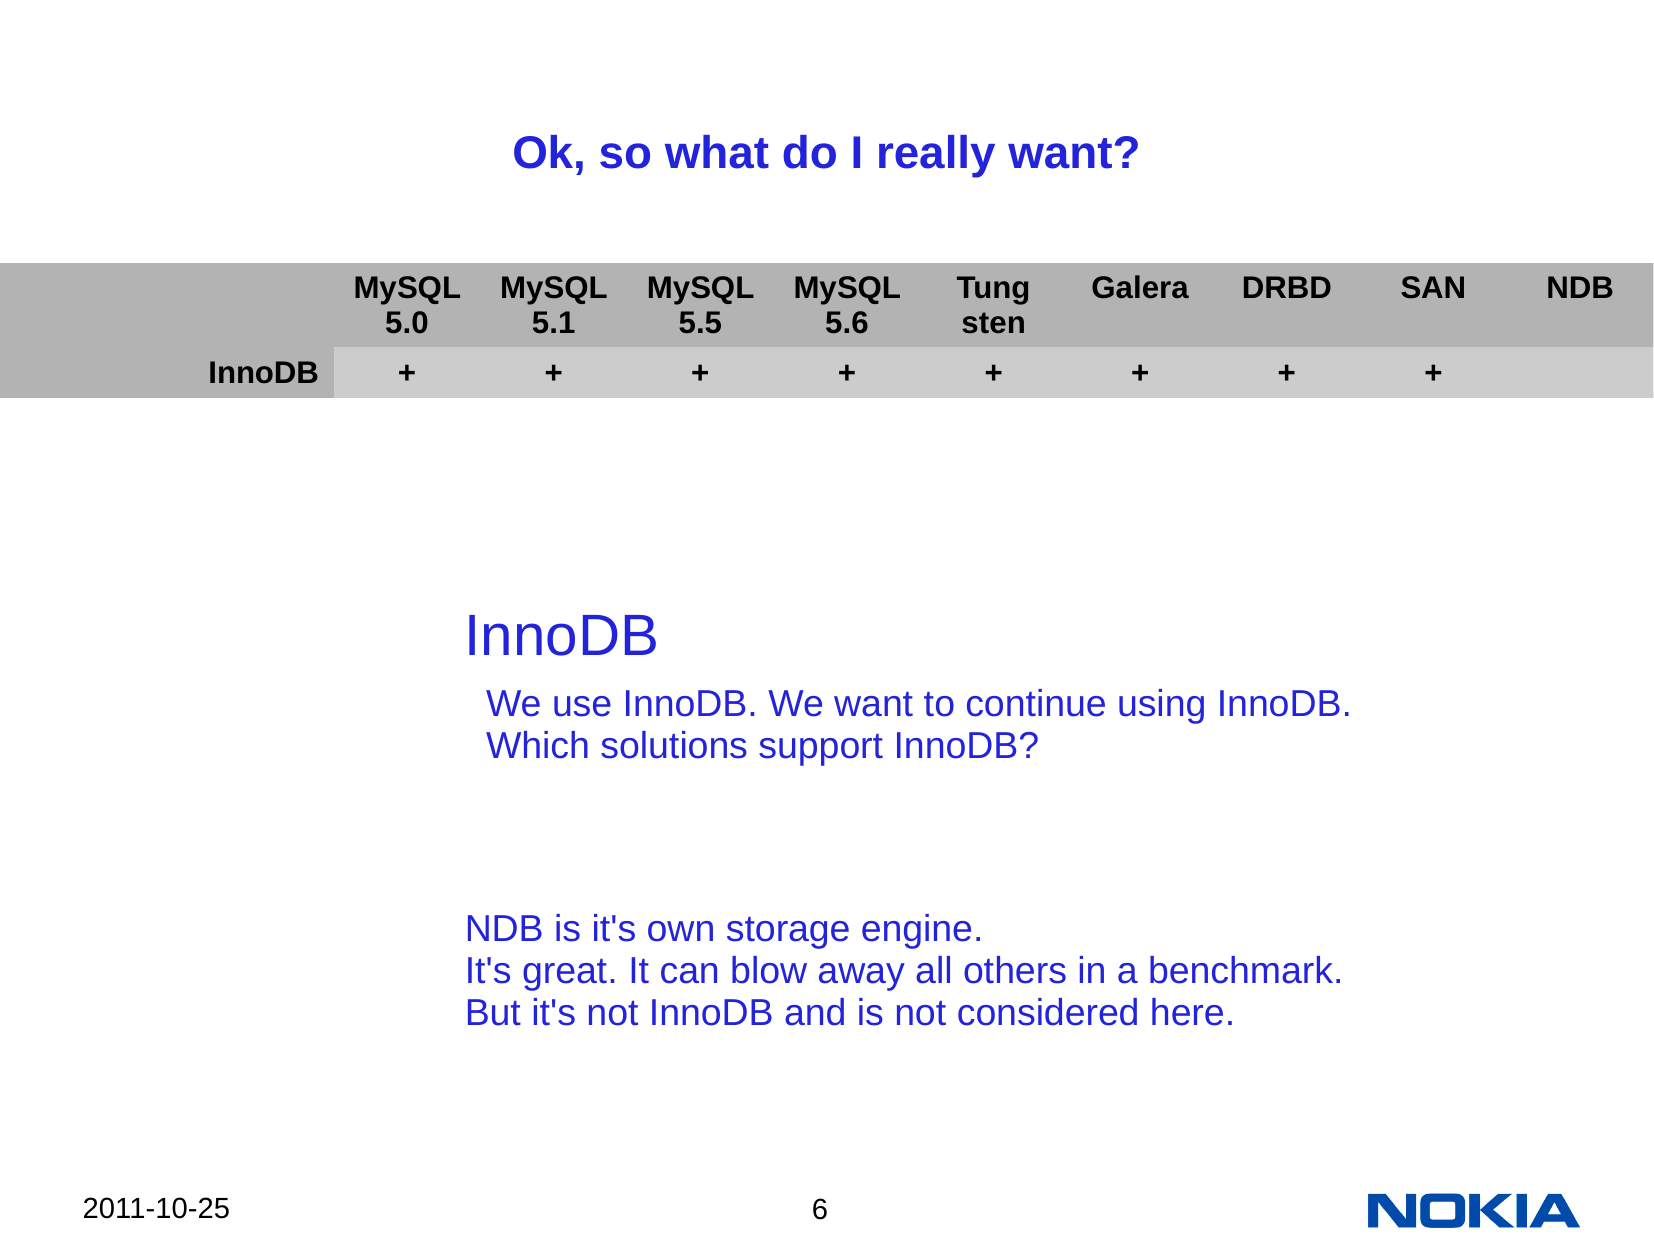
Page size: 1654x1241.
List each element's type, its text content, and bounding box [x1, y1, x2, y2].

table_header MySQL 5.5 [627, 263, 774, 347]
table_cell + [1067, 347, 1214, 398]
table_cell + [920, 347, 1067, 398]
text_box InnoDB [450, 595, 675, 676]
table_cell InnoDB [0, 347, 334, 398]
table_header MySQL 5.0 [334, 263, 480, 347]
text_box We use InnoDB. We want to continue using InnoDB. Which solutions support InnoDB? [471, 675, 1367, 788]
picture [1347, 1184, 1601, 1233]
title Ok, so what do I really want? [82, 49, 1571, 257]
table_header MySQL 5.6 [774, 263, 920, 347]
text_box NDB is it's own storage engine. It's great. It can blow away all others in a benchmark. But it's not InnoDB and is not considered here. [450, 900, 1358, 1041]
table_cell + [334, 347, 480, 398]
table_header NDB [1507, 263, 1654, 347]
table_cell + [1214, 347, 1360, 398]
table_header [0, 263, 334, 347]
table_cell [1507, 347, 1654, 398]
table_cell + [627, 347, 774, 398]
table_header Tung sten [920, 263, 1067, 347]
table_cell + [1360, 347, 1507, 398]
table_cell + [774, 347, 920, 398]
table_header Galera [1067, 263, 1214, 347]
table_header SAN [1360, 263, 1507, 347]
table_header MySQL 5.1 [480, 263, 627, 347]
table_cell + [480, 347, 627, 398]
table_header DRBD [1214, 263, 1360, 347]
